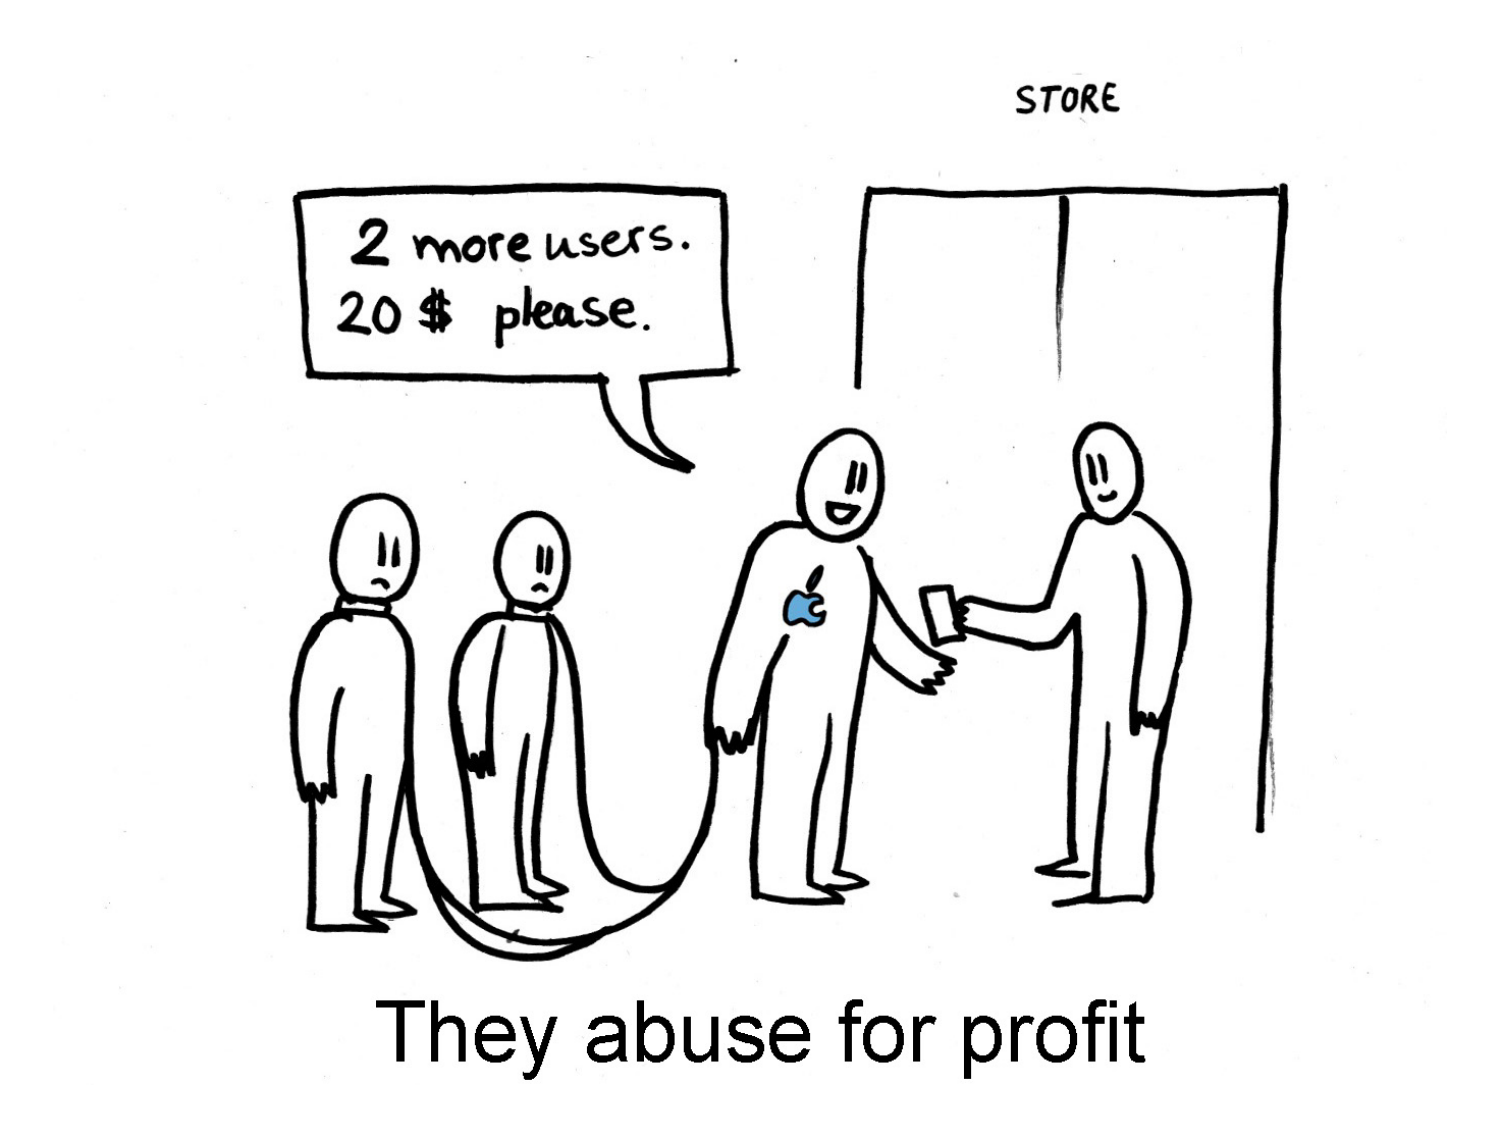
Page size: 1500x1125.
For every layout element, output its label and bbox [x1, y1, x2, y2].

picture [53, 40, 1447, 1085]
